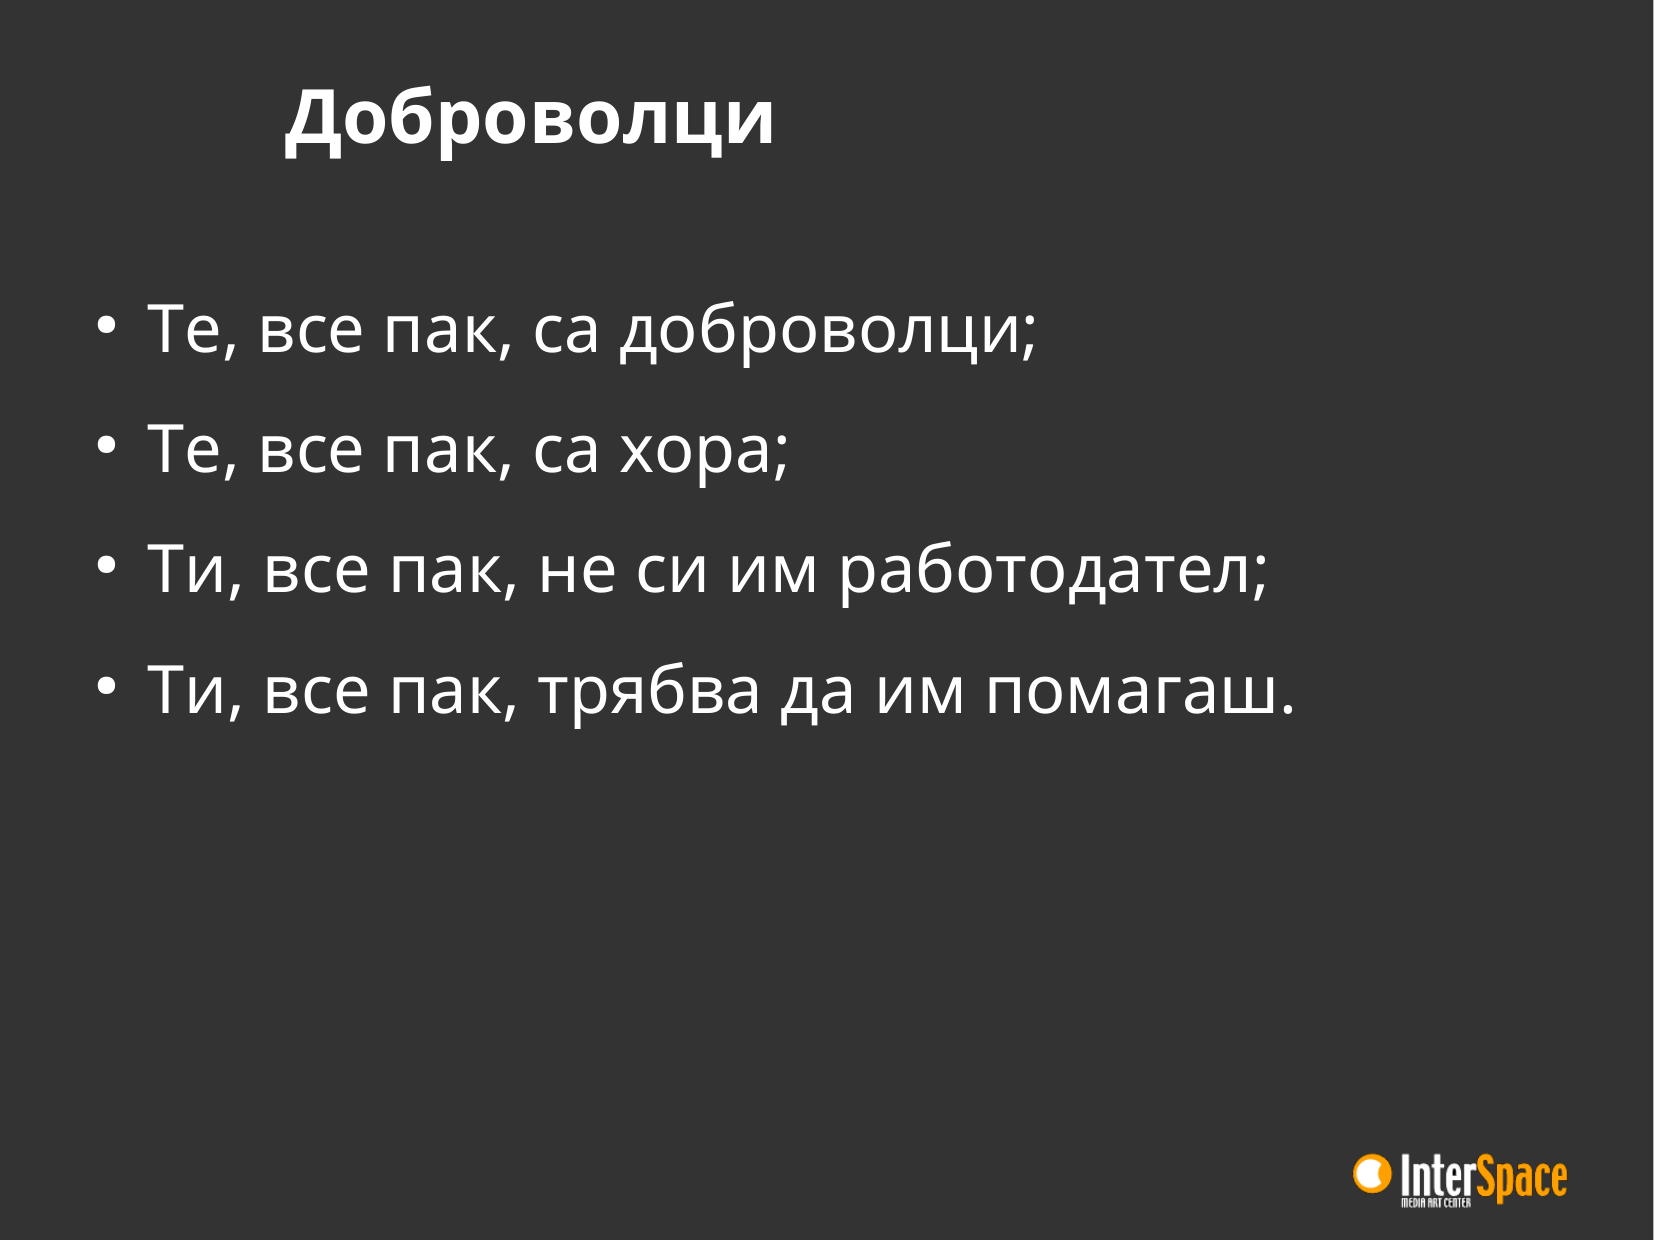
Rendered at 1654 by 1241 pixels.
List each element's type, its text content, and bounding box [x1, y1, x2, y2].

list Те, все пак, са доброволци; Те, все пак, са хора; Ти, все пак, не си им работодател; Ти, все пак, трябва да им помагаш. [59, 280, 1577, 1241]
title Доброволци [0, 72, 1654, 157]
